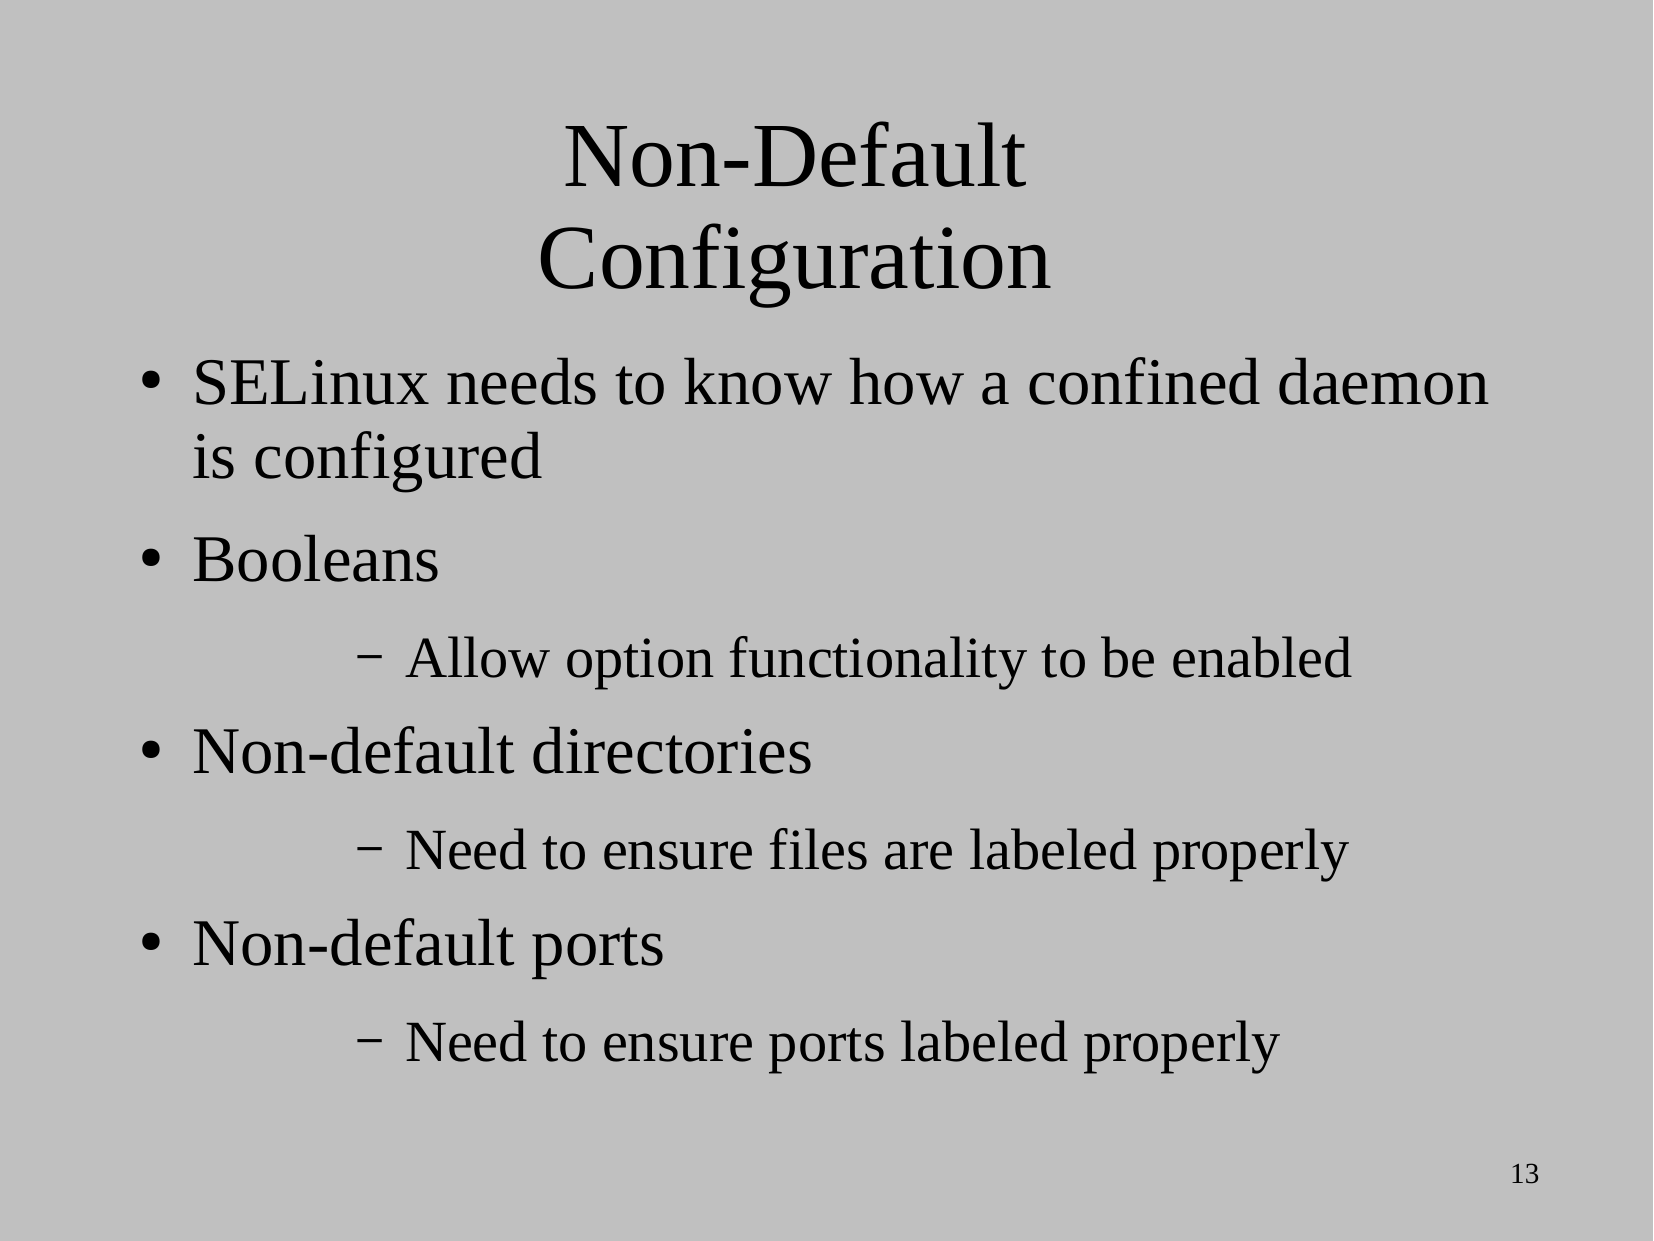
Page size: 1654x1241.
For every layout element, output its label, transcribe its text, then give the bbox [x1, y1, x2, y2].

list SELinux needs to know how a confined daemon is configured Booleans Allow option functionality to be enabled Non-default directories Need to ensure files are labeled properly Non-default ports Need to ensure ports labeled properly [121, 344, 1534, 1164]
title Non-Default Configuration [312, 102, 1279, 310]
